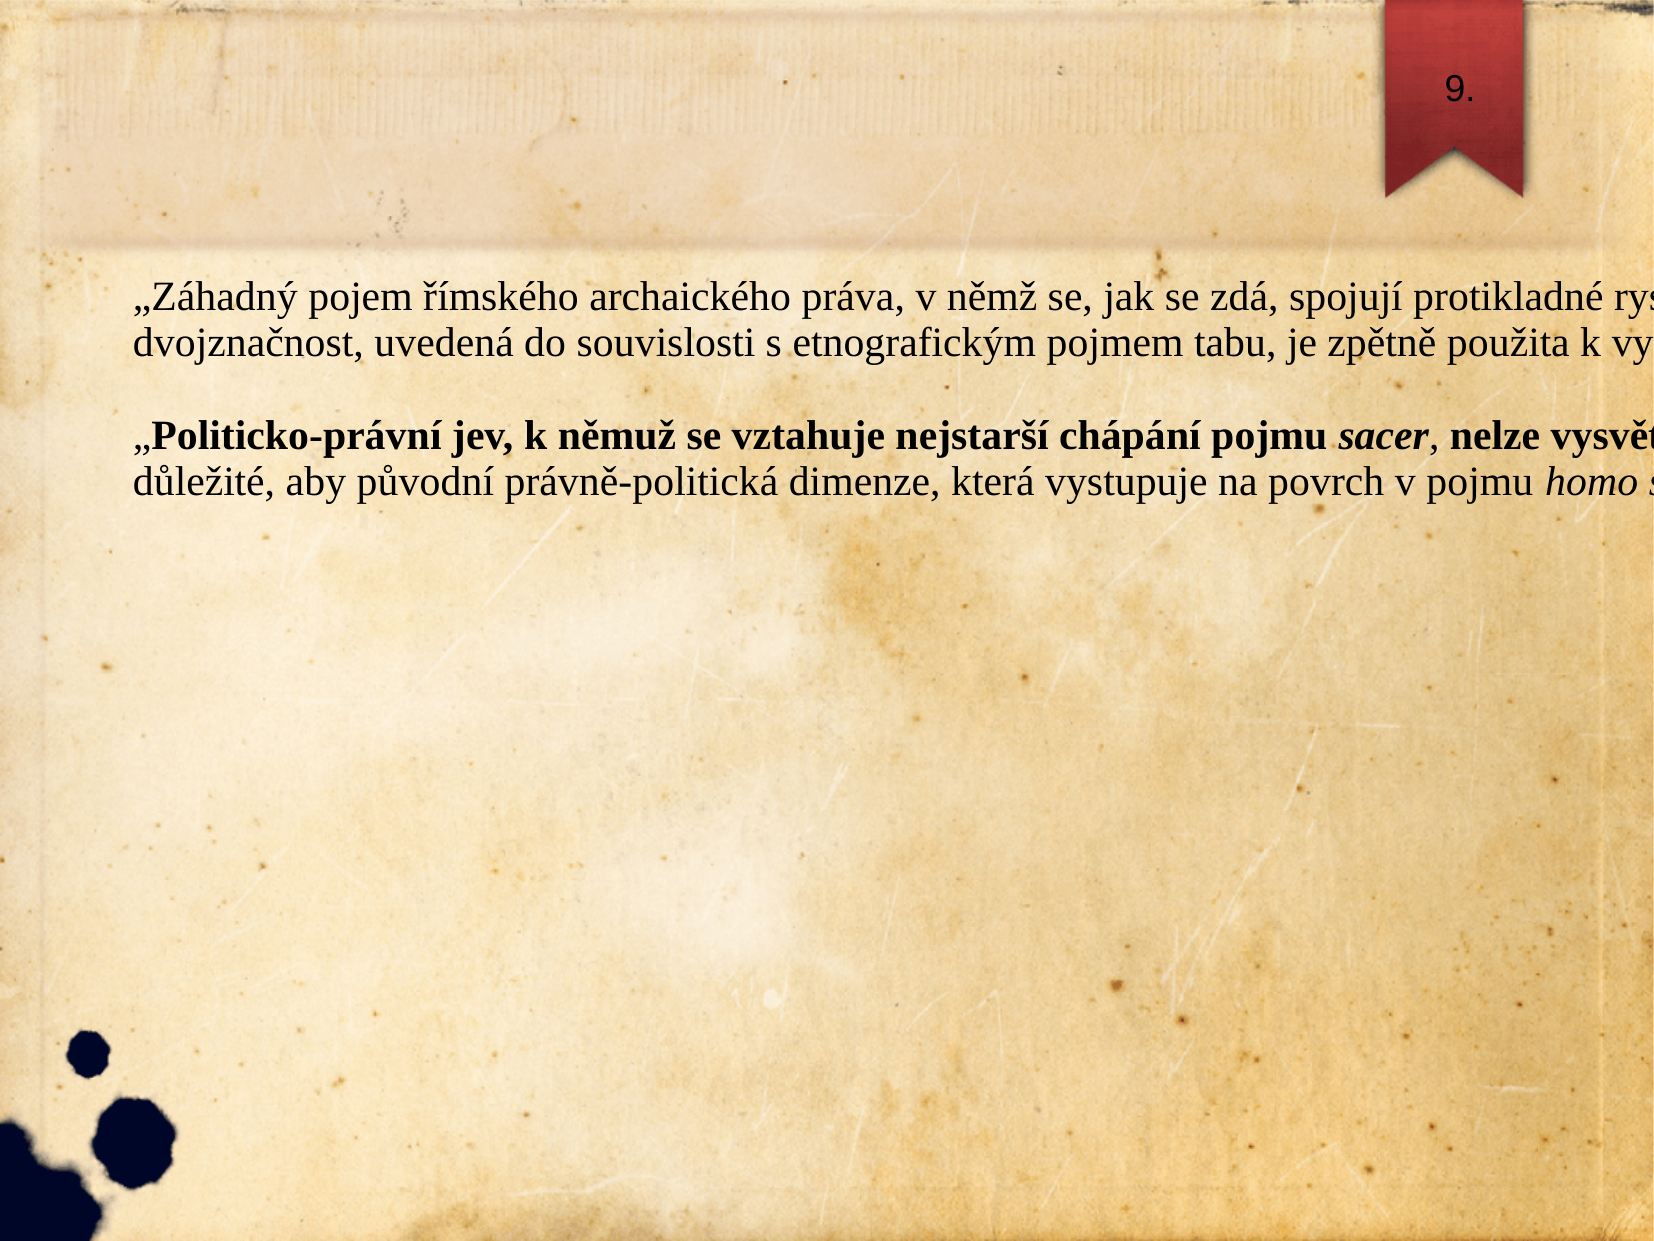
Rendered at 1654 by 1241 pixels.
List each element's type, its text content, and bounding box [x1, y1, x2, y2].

text_box 9. [1429, 59, 1519, 117]
text_box „Záhadný pojem římského archaického práva, v němž se, jak se zdá, spojují protikladné rysy, a bylo jej tedy nutno vykládat, se tak dostává do souzvuku s náboženskou kategorií posvátného v okamžiku, kdy sama tato kategorie prochází nezvratným procesem sémantického vyprázdnění, v jehož důsledku získává dva opačné významy; tato dvojznačnost, uvedená do souvislosti s etnografickým pojmem tabu, je zpětně použita k vysvětlení pojmu homo sacer, čímž se kruh dokonale uzavírá.“ (s. 82-83) „Politicko-právní jev, k němuž se vztahuje nejstarší chápání pojmu sacer, nelze vysvětlit předpokládanou ambivalentností obecné náboženské kategorie posvátného, naopak, pouze pozorné a obezřetné vymezení politické a náboženské sféry nám může umožnit pochopení historie jejich proplétání a jejich složitých vztahů. V každém případě je důležité, aby původní právně-politická dimenze, která vystupuje na povrch v pojmu homo sacer, nebyla opět překryta vědeckým mytologématem, jež nejenže nedokáže nic vysvětlit, ale samo naopak potřebuje vysvětlení.“ (s. 83) [118, 265, 1565, 1123]
